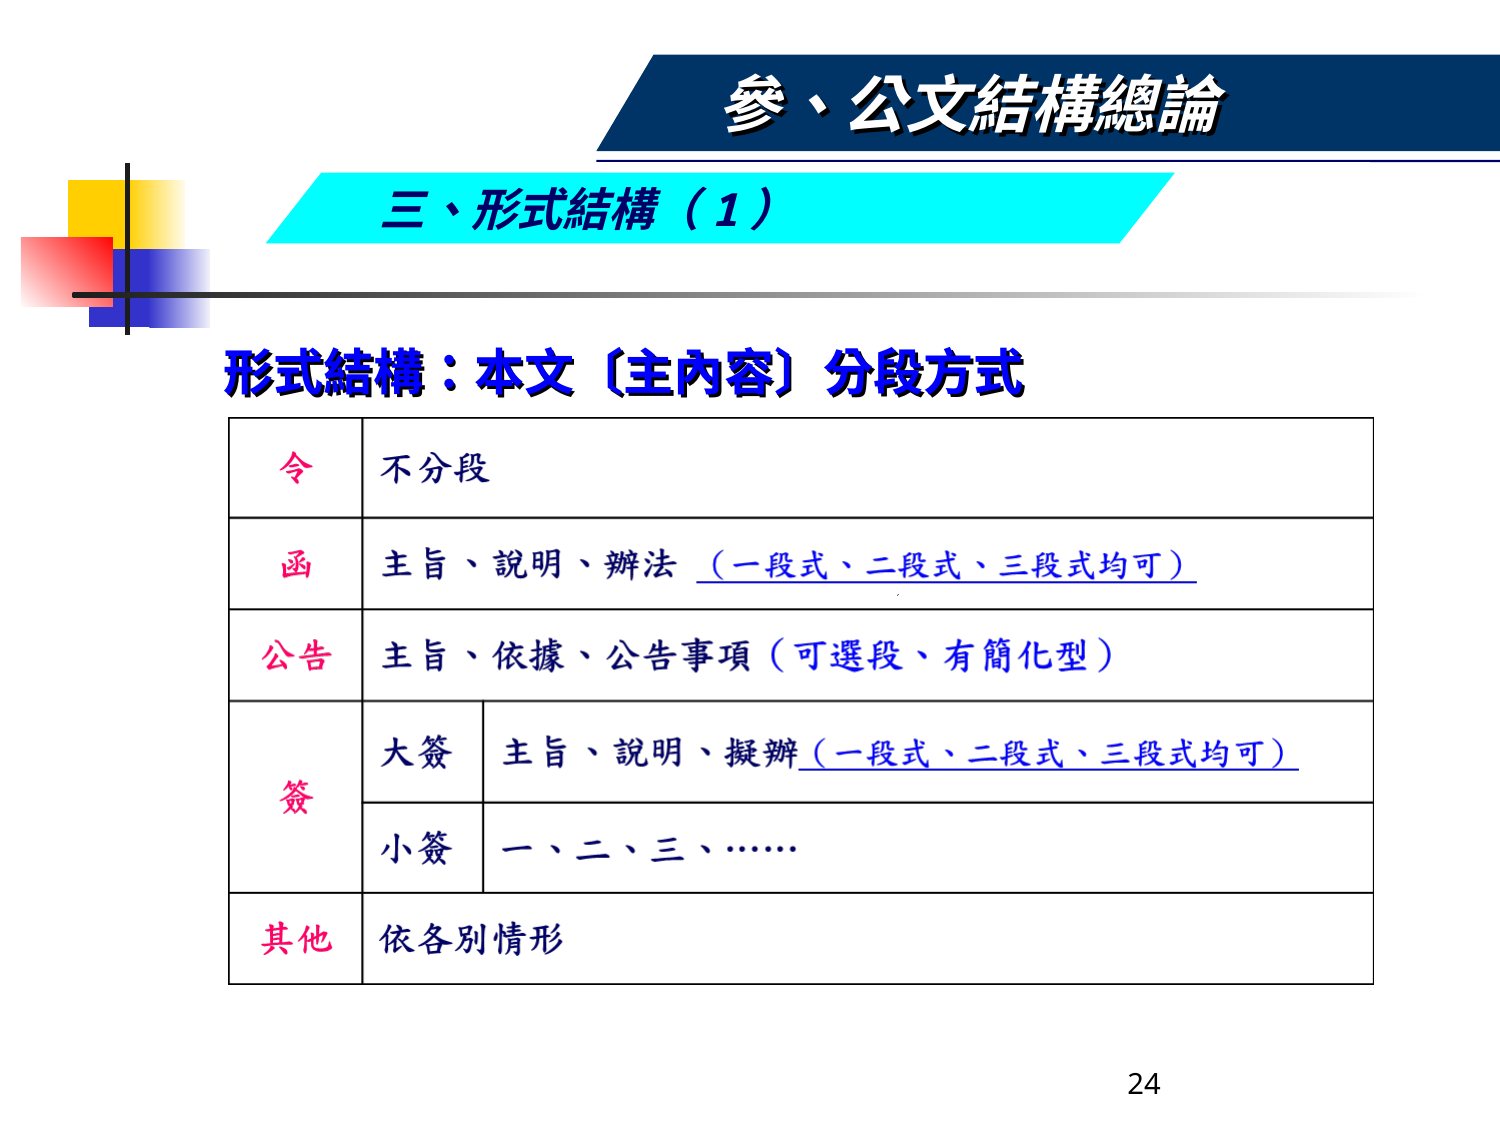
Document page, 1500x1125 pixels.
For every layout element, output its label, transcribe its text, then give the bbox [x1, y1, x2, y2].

text_box 參、公文結構總論 [596, 54, 1500, 152]
picture [228, 417, 1374, 985]
text_box 形式結構：本文〔主內容〕分段方式 [209, 333, 1202, 409]
text_box 三、形式結構（1） [265, 172, 1175, 244]
text_box <編號> [1112, 1037, 1426, 1113]
